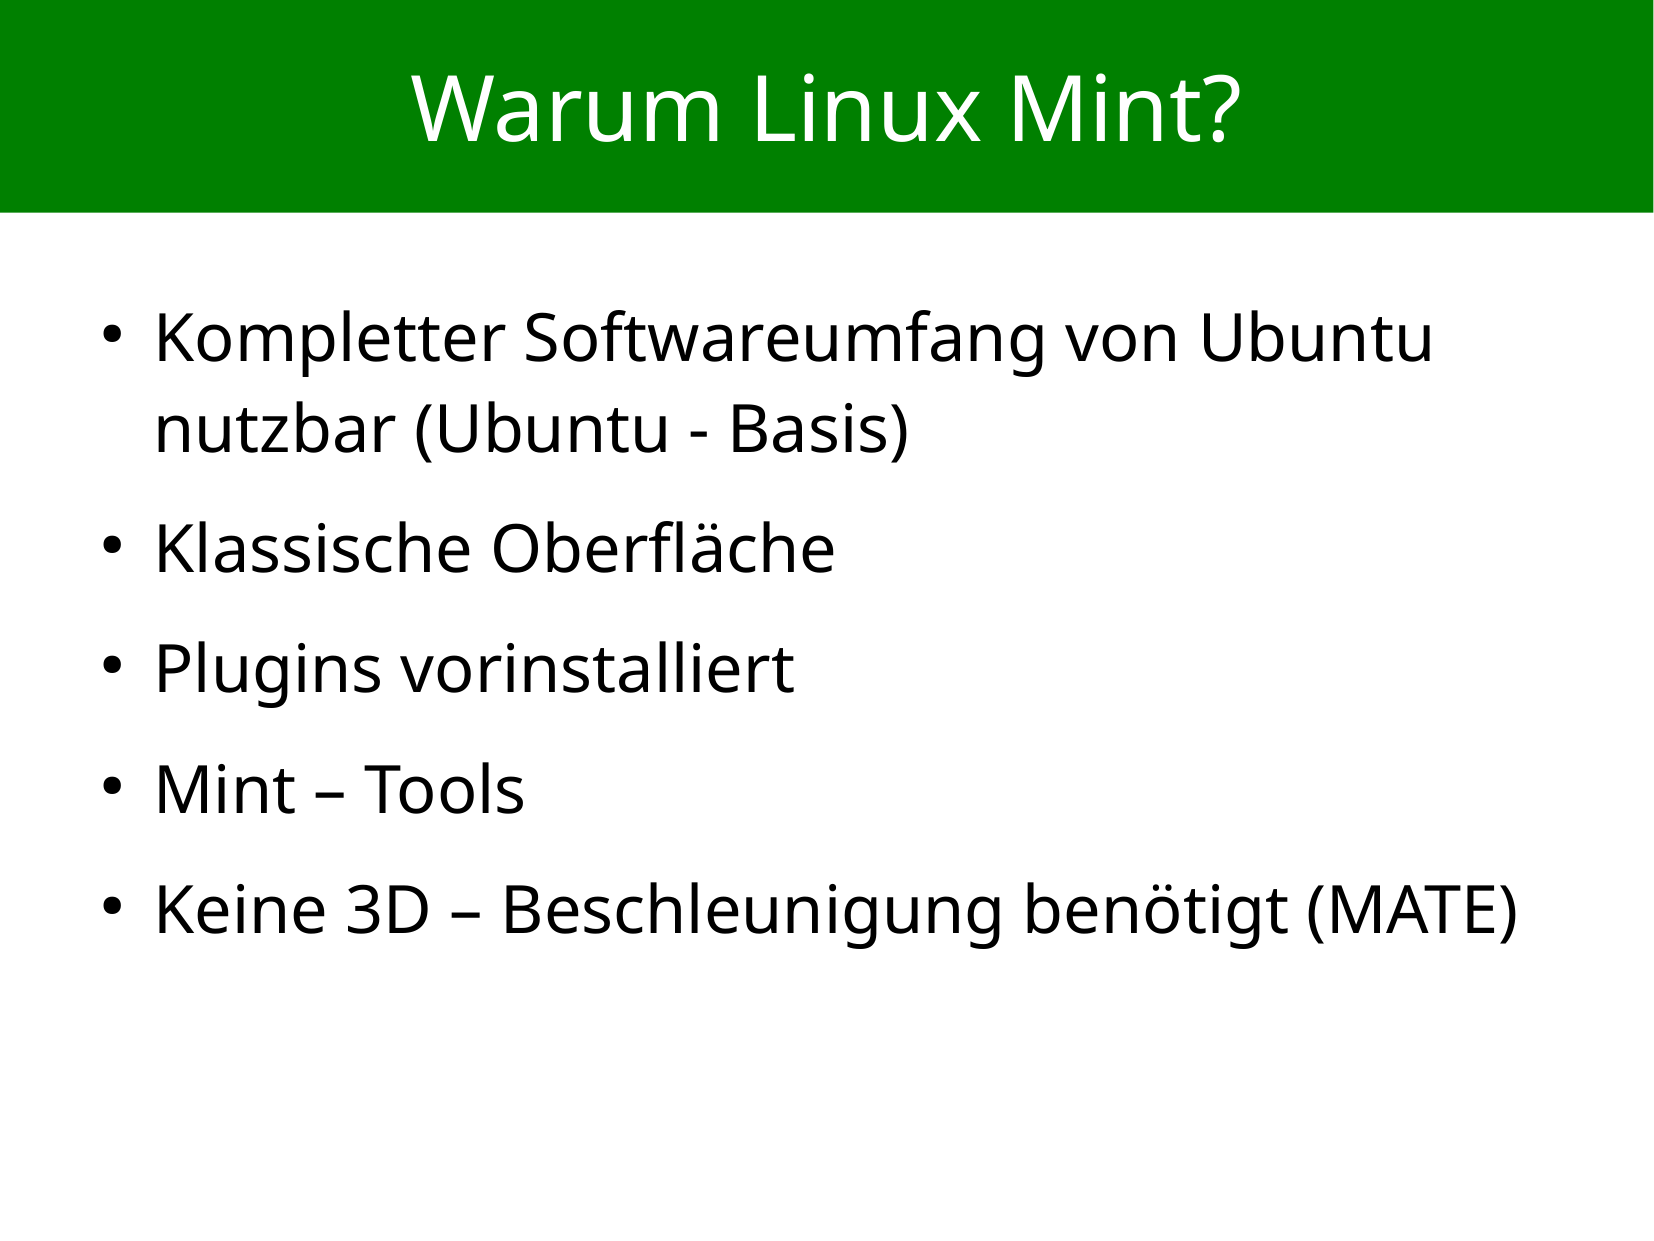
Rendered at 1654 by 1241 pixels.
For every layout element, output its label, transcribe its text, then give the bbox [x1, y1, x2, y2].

title Warum Linux Mint? [0, 0, 1654, 213]
list Kompletter Softwareumfang von Ubuntu nutzbar (Ubuntu - Basis) Klassische Oberfläche Plugins vorinstalliert Mint – Tools Keine 3D – Beschleunigung benötigt (MATE) [82, 290, 1538, 1010]
